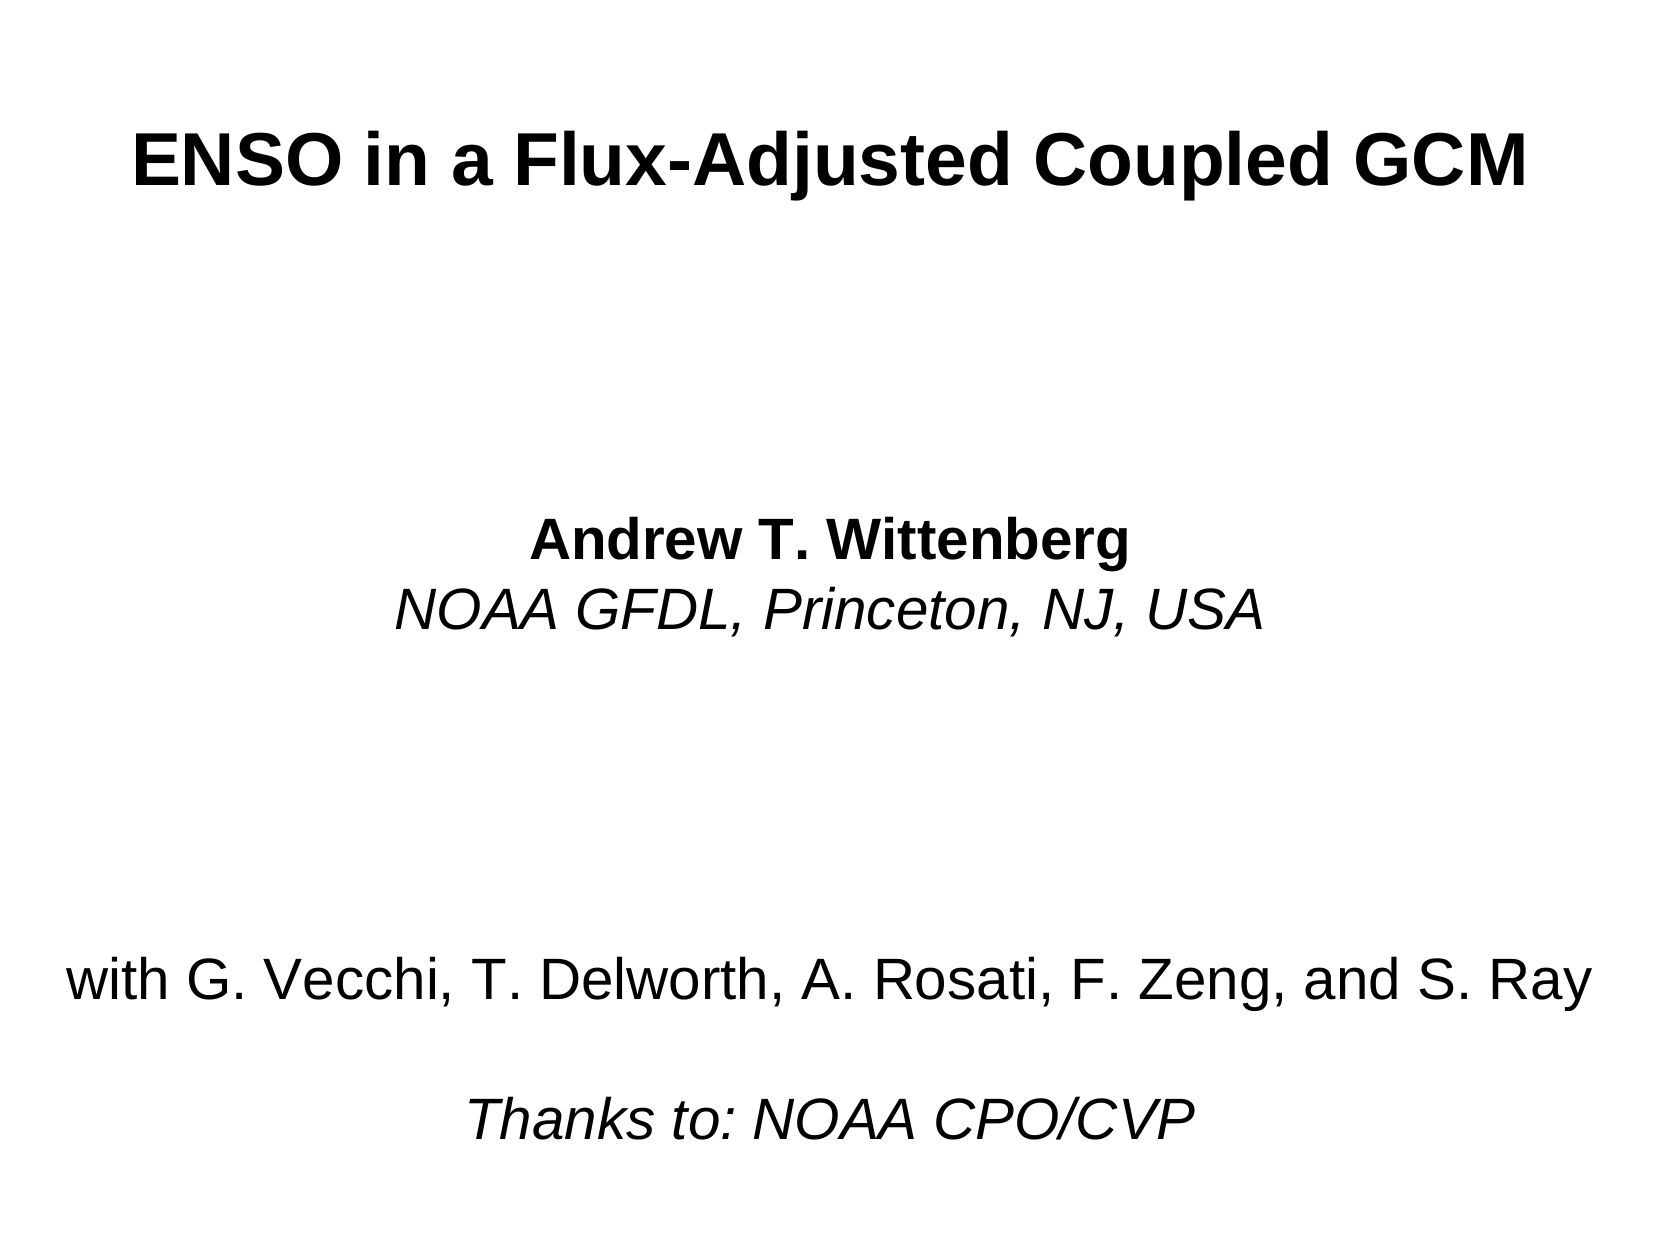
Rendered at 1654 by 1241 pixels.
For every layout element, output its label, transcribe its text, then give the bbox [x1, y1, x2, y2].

text_box ENSO in a Flux-Adjusted Coupled GCM [0, 103, 1654, 201]
text_box Andrew T. Wittenberg NOAA GFDL, Princeton, NJ, USA [7, 468, 1654, 675]
text_box with G. Vecchi, T. Delworth, A. Rosati, F. Zeng, and S. Ray Thanks to: NOAA CPO/CVP [7, 927, 1654, 1165]
